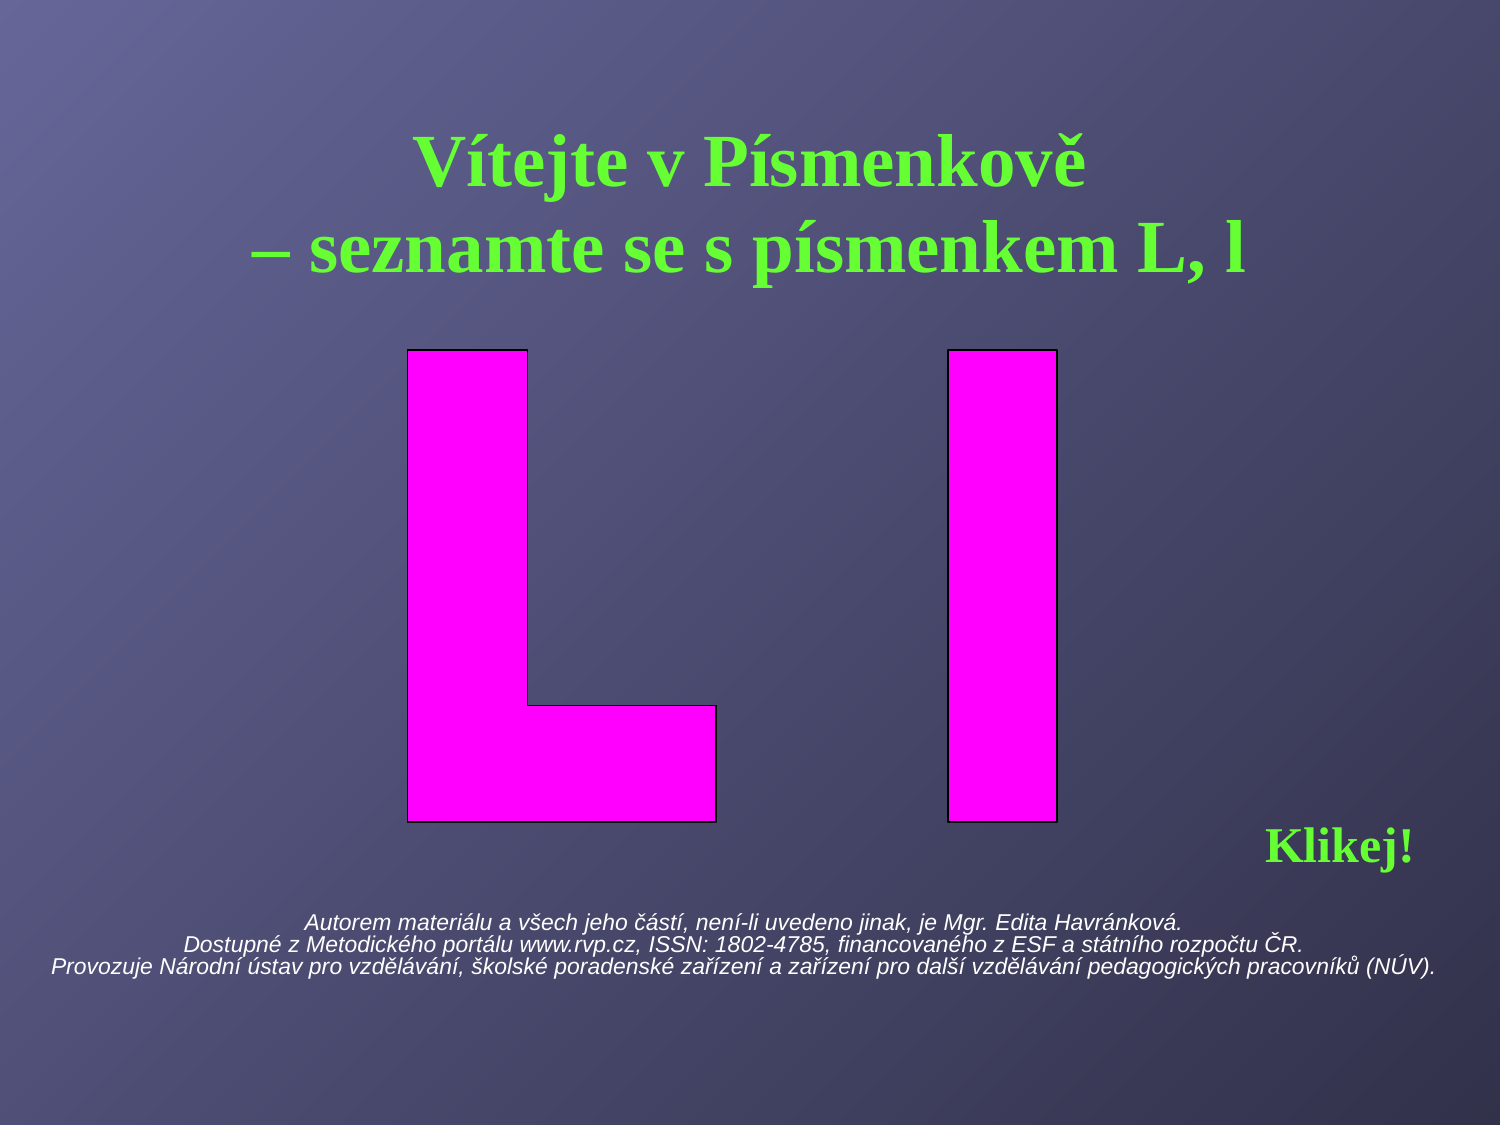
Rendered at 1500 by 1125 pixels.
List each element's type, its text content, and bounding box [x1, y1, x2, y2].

text_box [948, 350, 1057, 822]
subtitle Autorem materiálu a všech jeho částí, není-li uvedeno jinak, je Mgr. Edita Havránková. Dostupné z Metodického portálu www.rvp.cz, ISSN: 1802-4785, financovaného z ESF a státního rozpočtu ČR. Provozuje Národní ústav pro vzdělávání, školské poradenské zařízení a zařízení pro další vzdělávání pedagogických pracovníků (NÚV). [17, 904, 1471, 1125]
text_box [407, 350, 717, 823]
title Vítejte v Písmenkově ‒ seznamte se s písmenkem L, l [112, 66, 1388, 297]
text_box Klikej! [1222, 786, 1459, 906]
